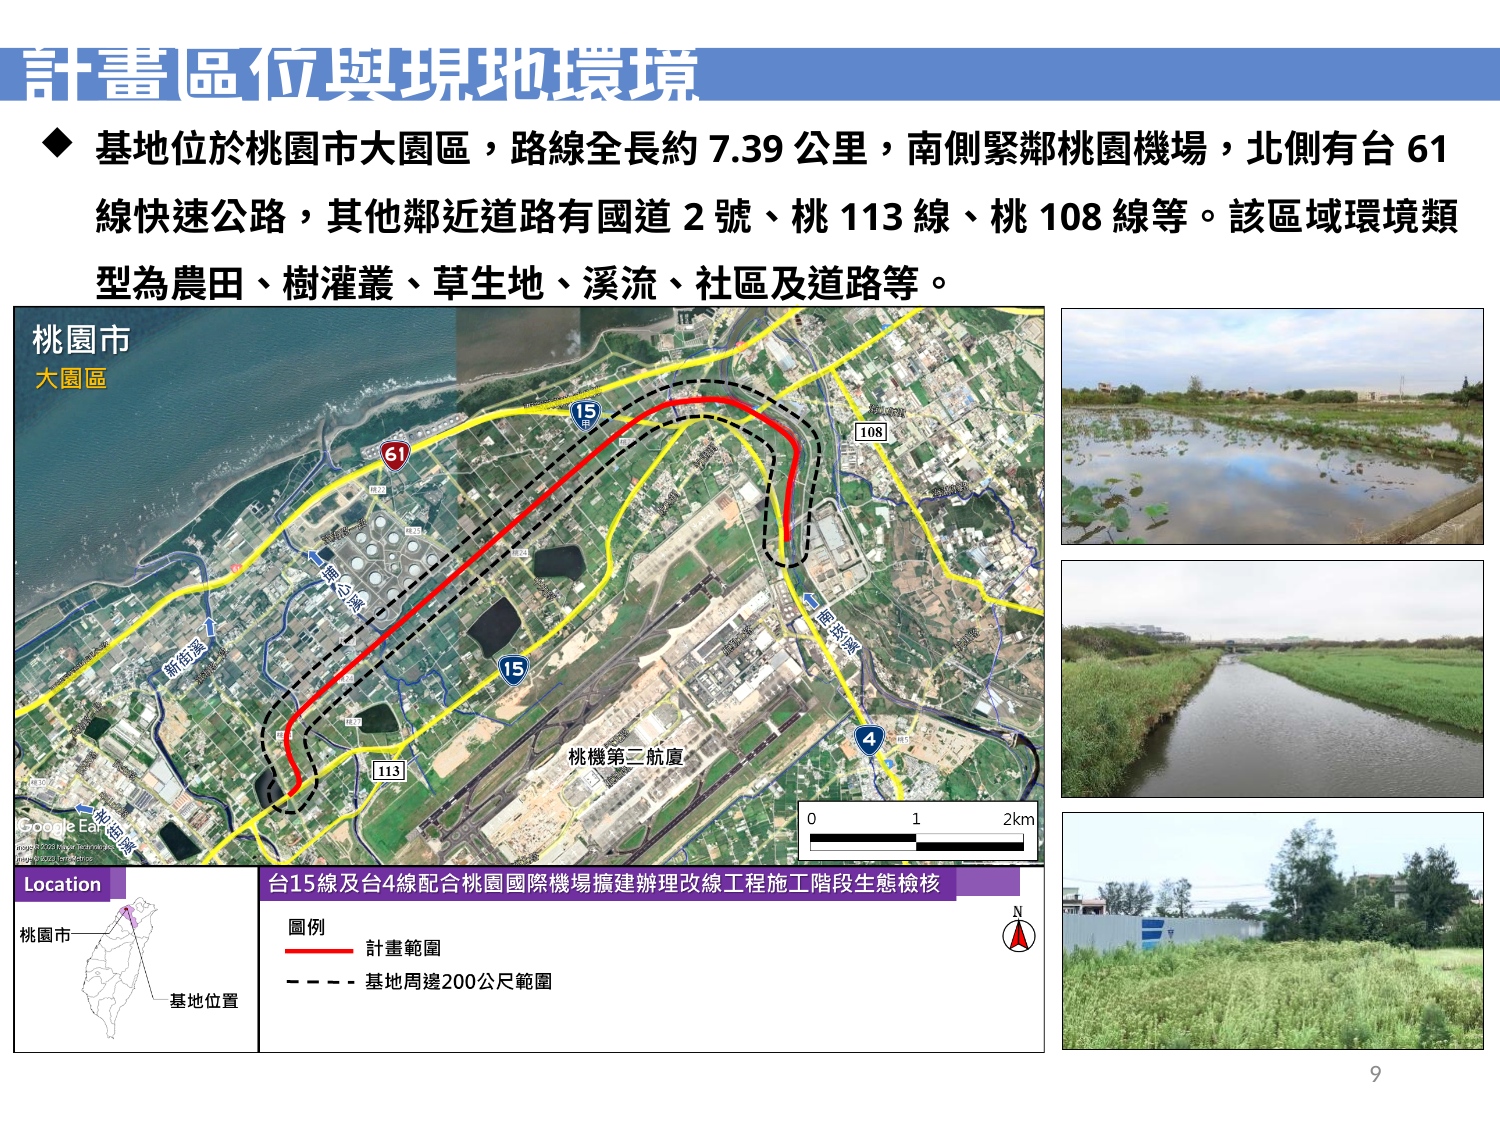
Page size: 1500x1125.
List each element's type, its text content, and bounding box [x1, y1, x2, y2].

picture [1062, 812, 1484, 1050]
picture [1061, 308, 1484, 545]
text_box 基地位於桃園市大園區，路線全長約7.39公里，南側緊鄰桃園機場，北側有台61線快速公路，其他鄰近道路有國道2號、桃113線、桃108線等。該區域環境類型為農田、樹灌叢、草生地、溪流、社區及道路等。 [24, 95, 1474, 313]
picture [8, 304, 1045, 1053]
text_box 計畫區位與現地環境 [4, 37, 995, 180]
text_box [0, 47, 4, 101]
text_box [995, 47, 1500, 101]
picture [1061, 560, 1484, 798]
